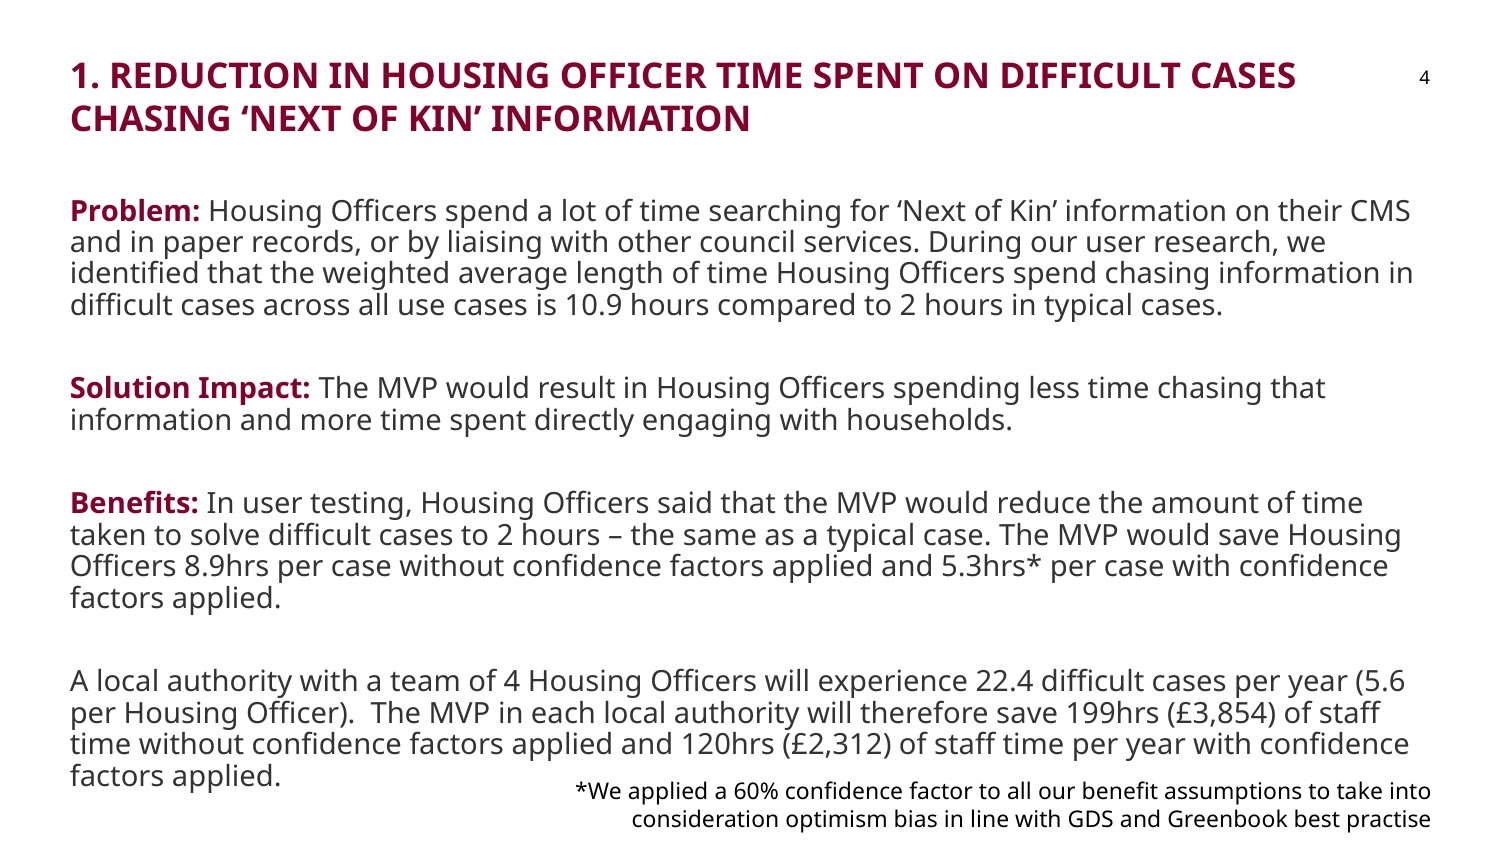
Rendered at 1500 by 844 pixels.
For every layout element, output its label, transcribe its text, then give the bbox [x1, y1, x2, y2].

text_box *We applied a 60% confidence factor to all our benefit assumptions to take into consideration optimism bias in line with GDS and Greenbook best practise [462, 776, 1433, 830]
title 1. REDUCTION IN HOUSING OFFICER TIME SPENT ON DIFFICULT CASES CHASING ‘NEXT OF KIN’ INFORMATION [69, 53, 1357, 161]
slide_number <number> [1388, 65, 1431, 111]
list Problem: Housing Officers spend a lot of time searching for ‘Next of Kin’ information on their CMS and in paper records, or by liaising with other council services. During our user research, we identified that the weighted average length of time Housing Officers spend chasing information in difficult cases across all use cases is 10.9 hours compared to 2 hours in typical cases. Solution Impact: The MVP would result in Housing Officers spending less time chasing that information and more time spent directly engaging with households. Benefits: In user testing, Housing Officers said that the MVP would reduce the amount of time taken to solve difficult cases to 2 hours – the same as a typical case. The MVP would save Housing Officers 8.9hrs per case without confidence factors applied and 5.3hrs* per case with confidence factors applied. A local authority with a team of 4 Housing Officers will experience 22.4 difficult cases per year (5.6 per Housing Officer). The MVP in each local authority will therefore save 199hrs (£3,854) of staff time without confidence factors applied and 120hrs (£2,312) of staff time per year with confidence factors applied. [69, 195, 1433, 755]
